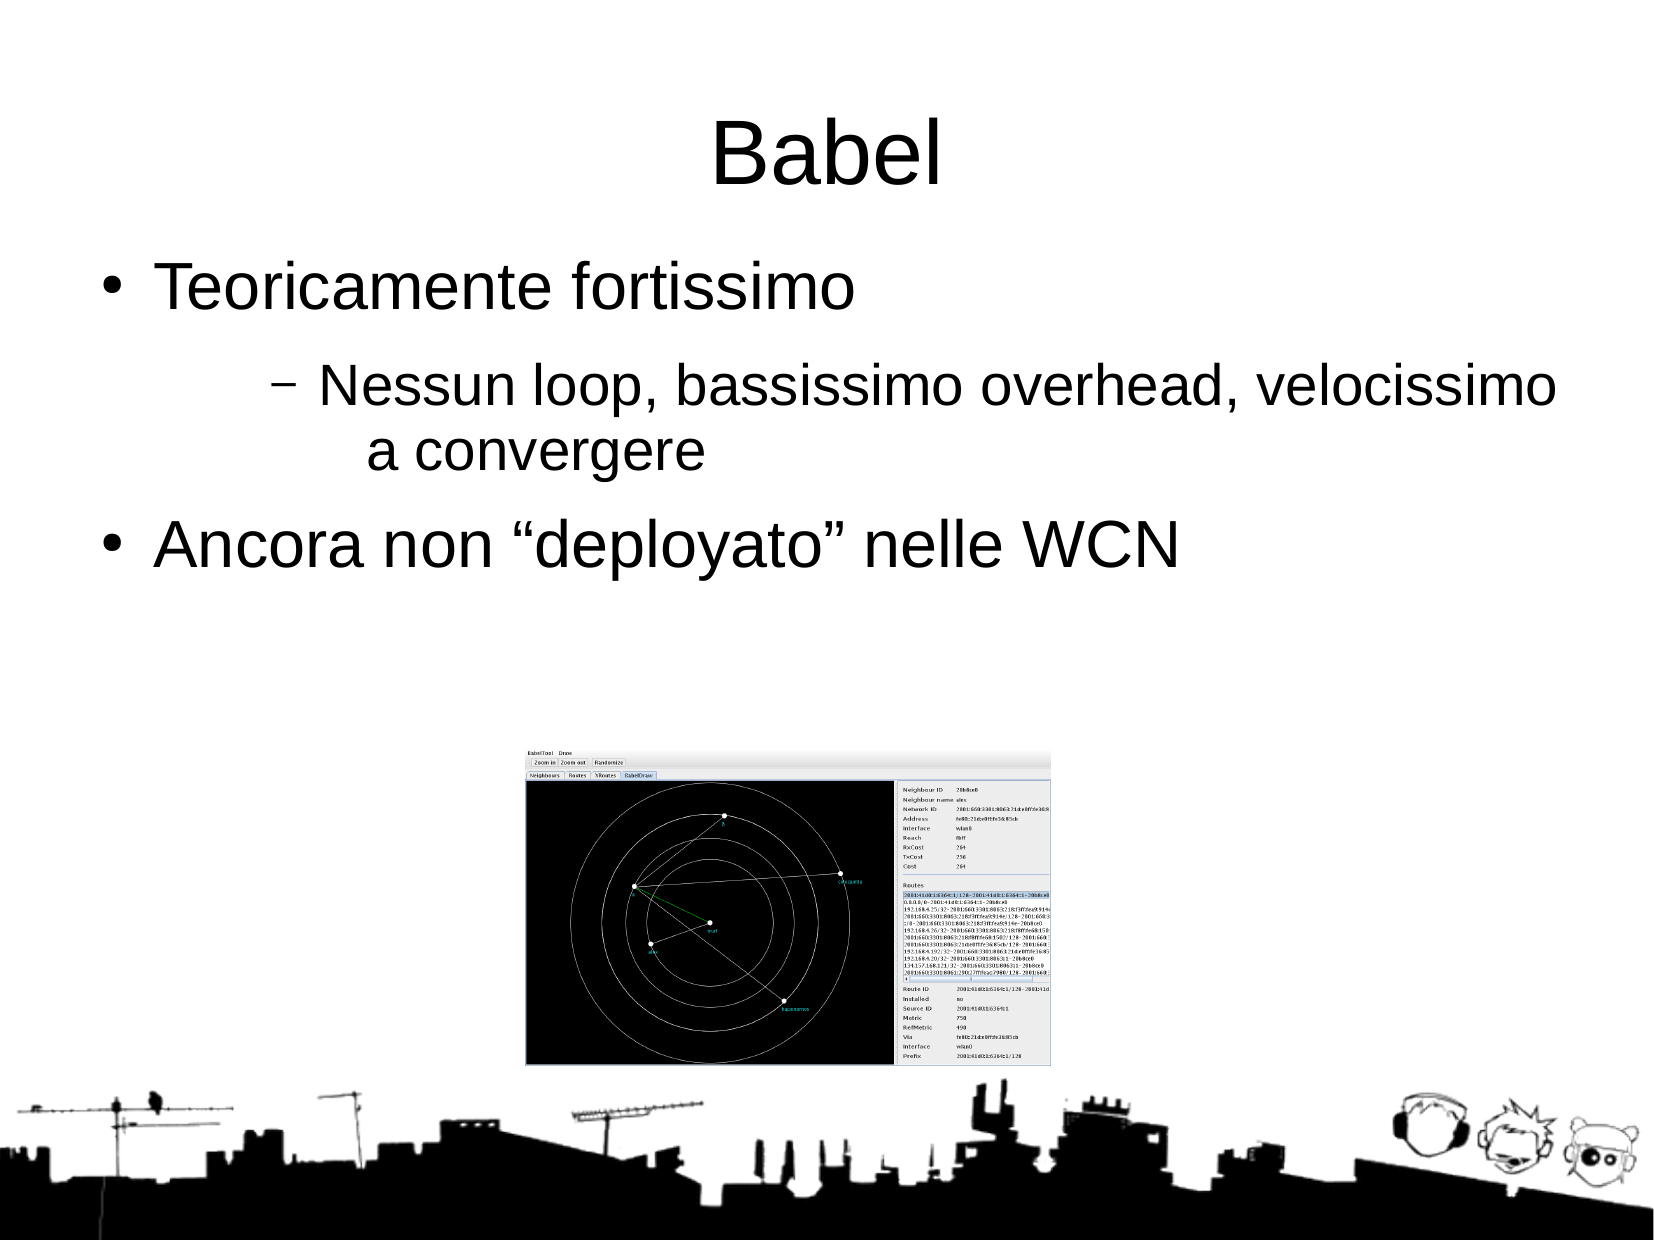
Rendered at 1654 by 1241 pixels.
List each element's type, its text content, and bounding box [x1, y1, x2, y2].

picture [0, 1077, 1654, 1240]
title Babel [82, 56, 1571, 248]
picture [525, 749, 1051, 1066]
list Teoricamente fortissimo Nessun loop, bassissimo overhead, velocissimo a convergere Ancora non “deployato” nelle WCN [82, 248, 1571, 1053]
